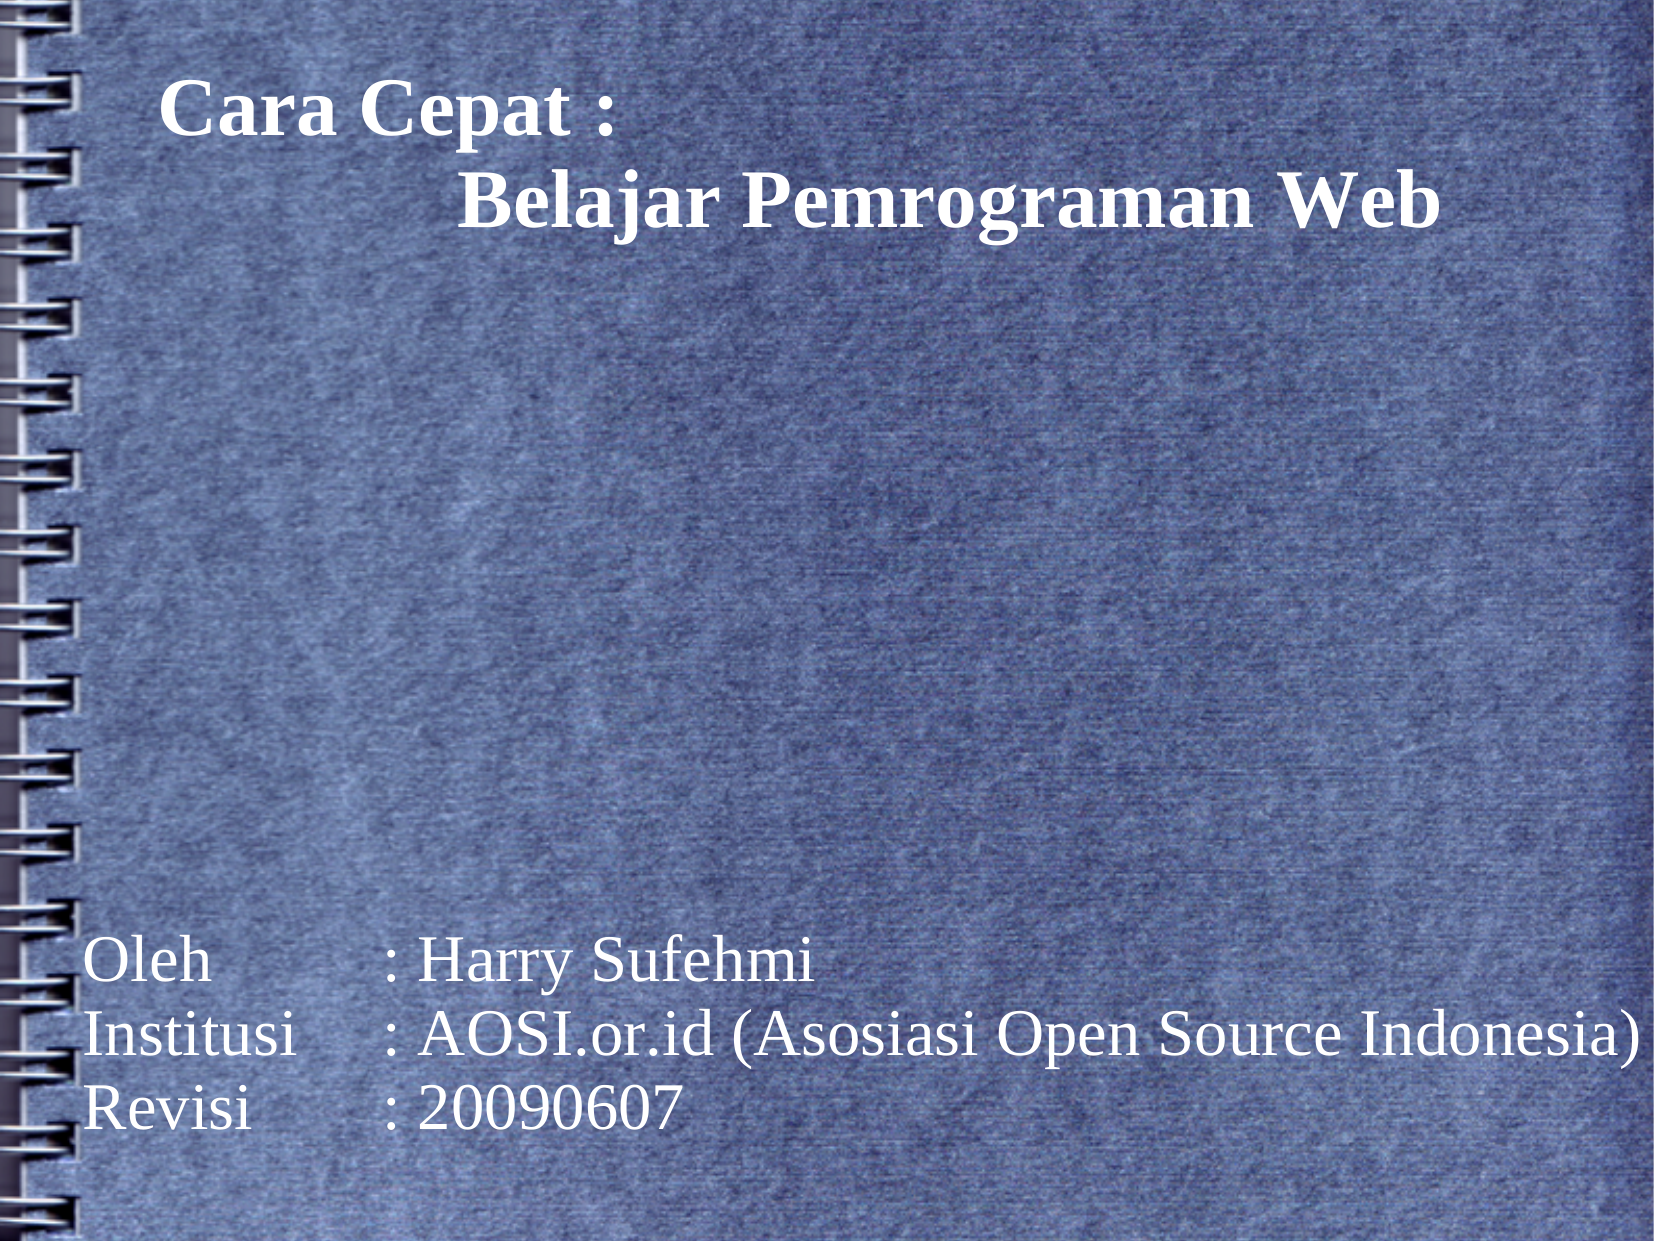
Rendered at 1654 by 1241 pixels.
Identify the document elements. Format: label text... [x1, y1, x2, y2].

subtitle Oleh : Harry Sufehmi Institusi : AOSI.or.id (Asosiasi Open Source Indonesia) Revisi : 20090607 [82, 255, 1651, 1144]
title Cara Cepat : Belajar Pemrograman Web [82, 49, 1654, 257]
picture [0, 0, 1654, 1241]
